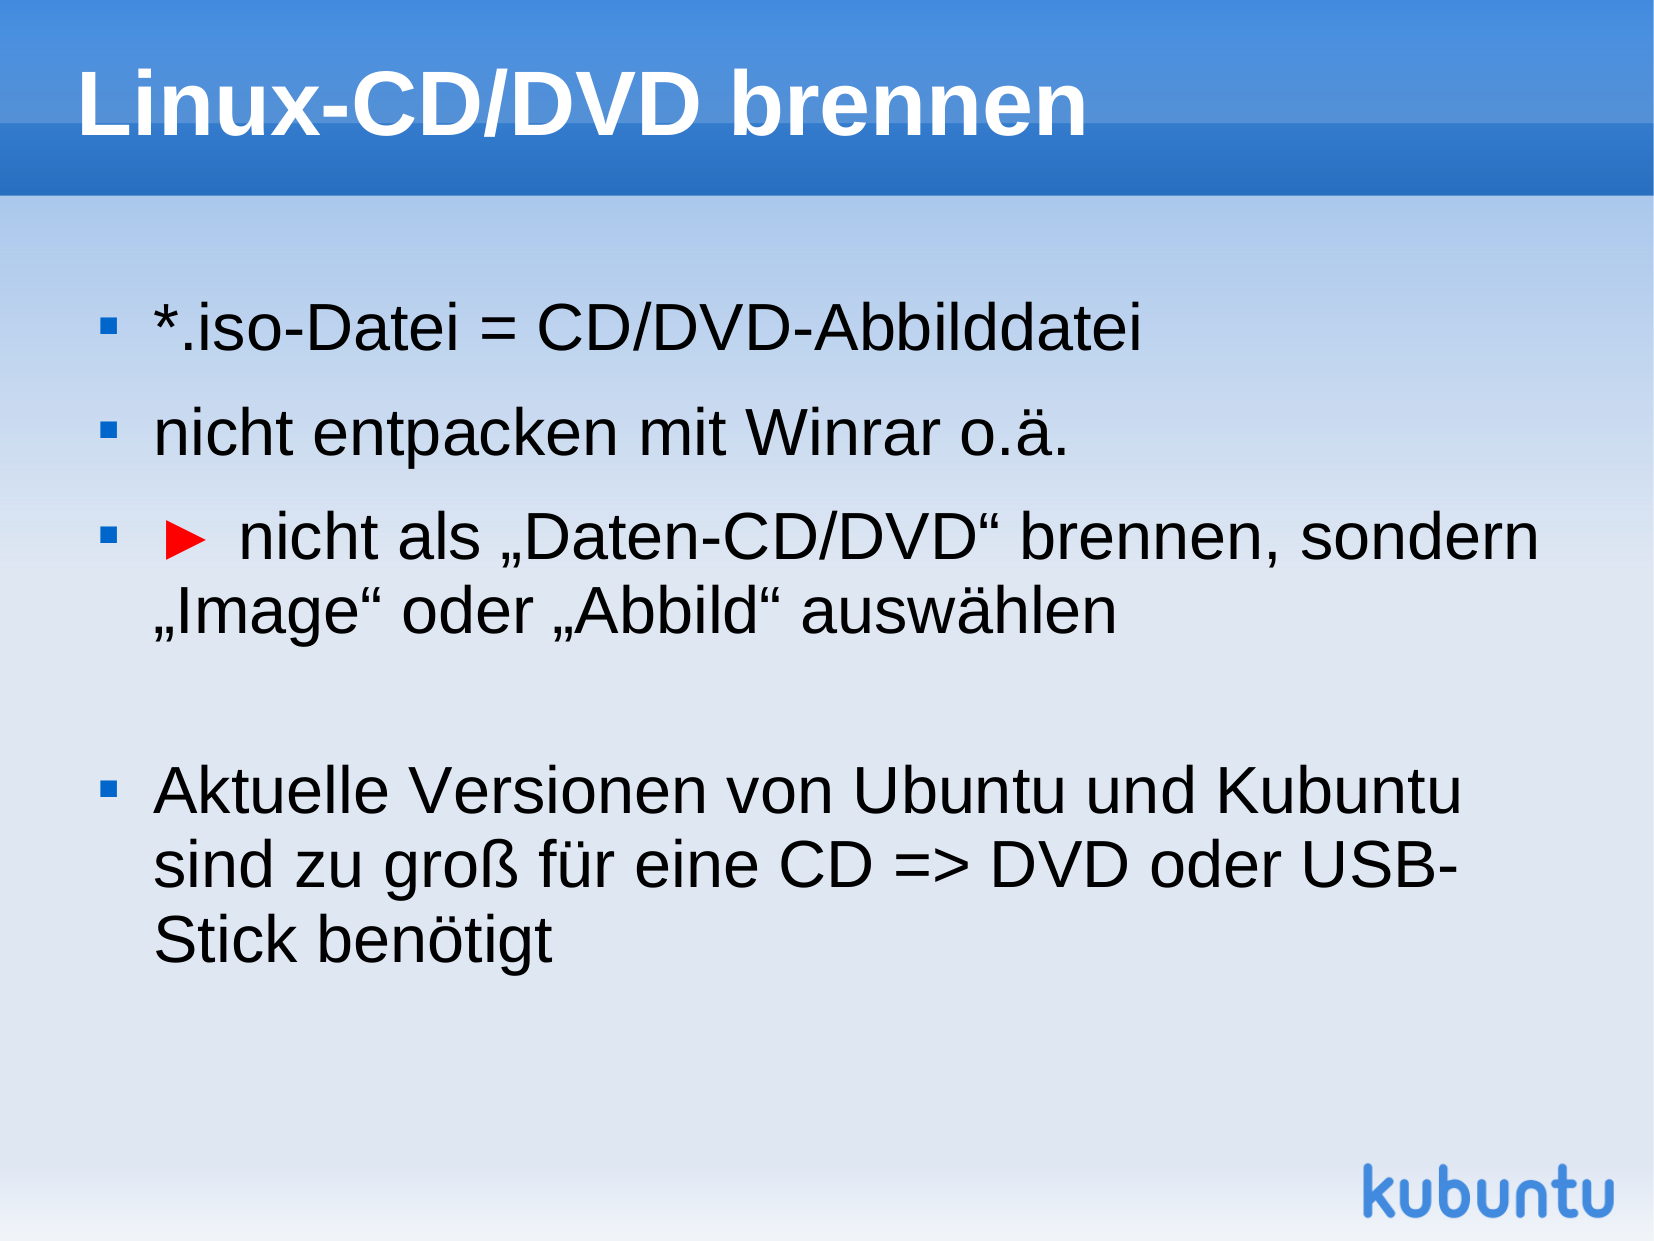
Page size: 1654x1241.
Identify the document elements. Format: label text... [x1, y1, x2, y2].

picture [0, 0, 1654, 1241]
title Linux-CD/DVD brennen [76, 0, 1565, 208]
list *.iso-Datei = CD/DVD-Abbilddatei nicht entpacken mit Winrar o.ä. ► nicht als „Daten-CD/DVD“ brennen, sondern „Image“ oder „Abbild“ auswählen Aktuelle Versionen von Ubuntu und Kubuntu sind zu groß für eine CD => DVD oder USB-Stick benötigt [82, 290, 1571, 1109]
